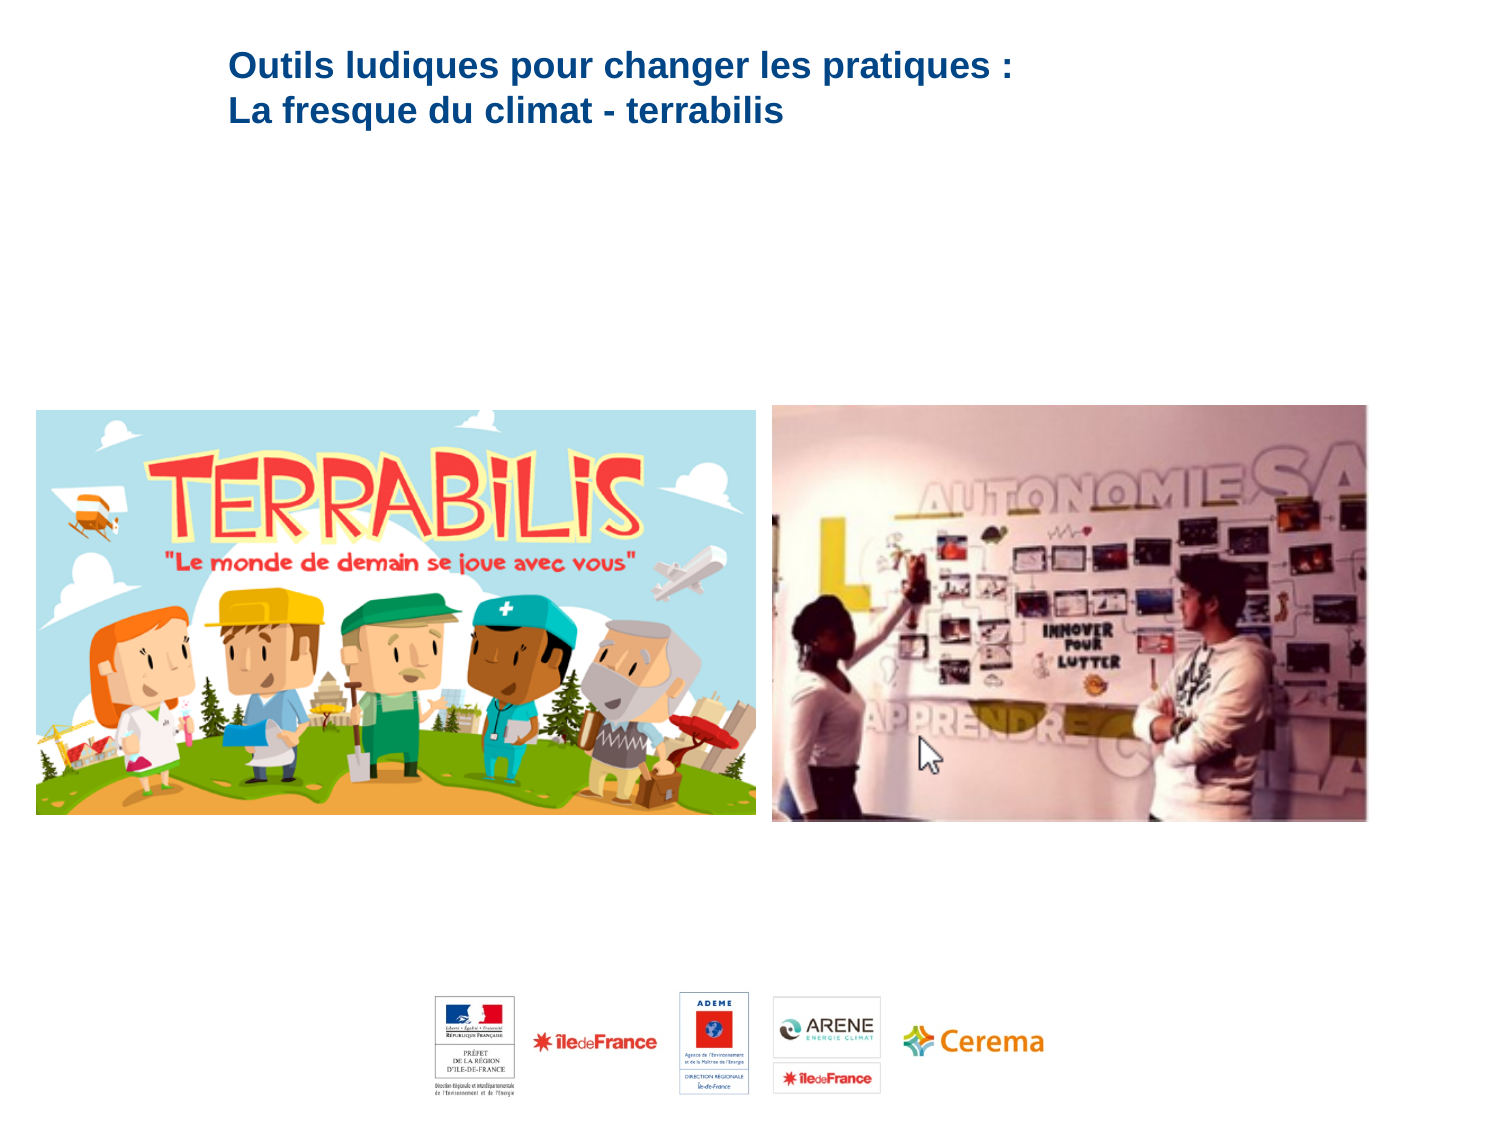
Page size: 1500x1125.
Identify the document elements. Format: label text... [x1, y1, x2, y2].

picture [413, 955, 1063, 1125]
picture [36, 410, 756, 815]
picture [772, 405, 1371, 822]
text_box Outils ludiques pour changer les pratiques : La fresque du climat - terrabilis [213, 34, 1112, 229]
